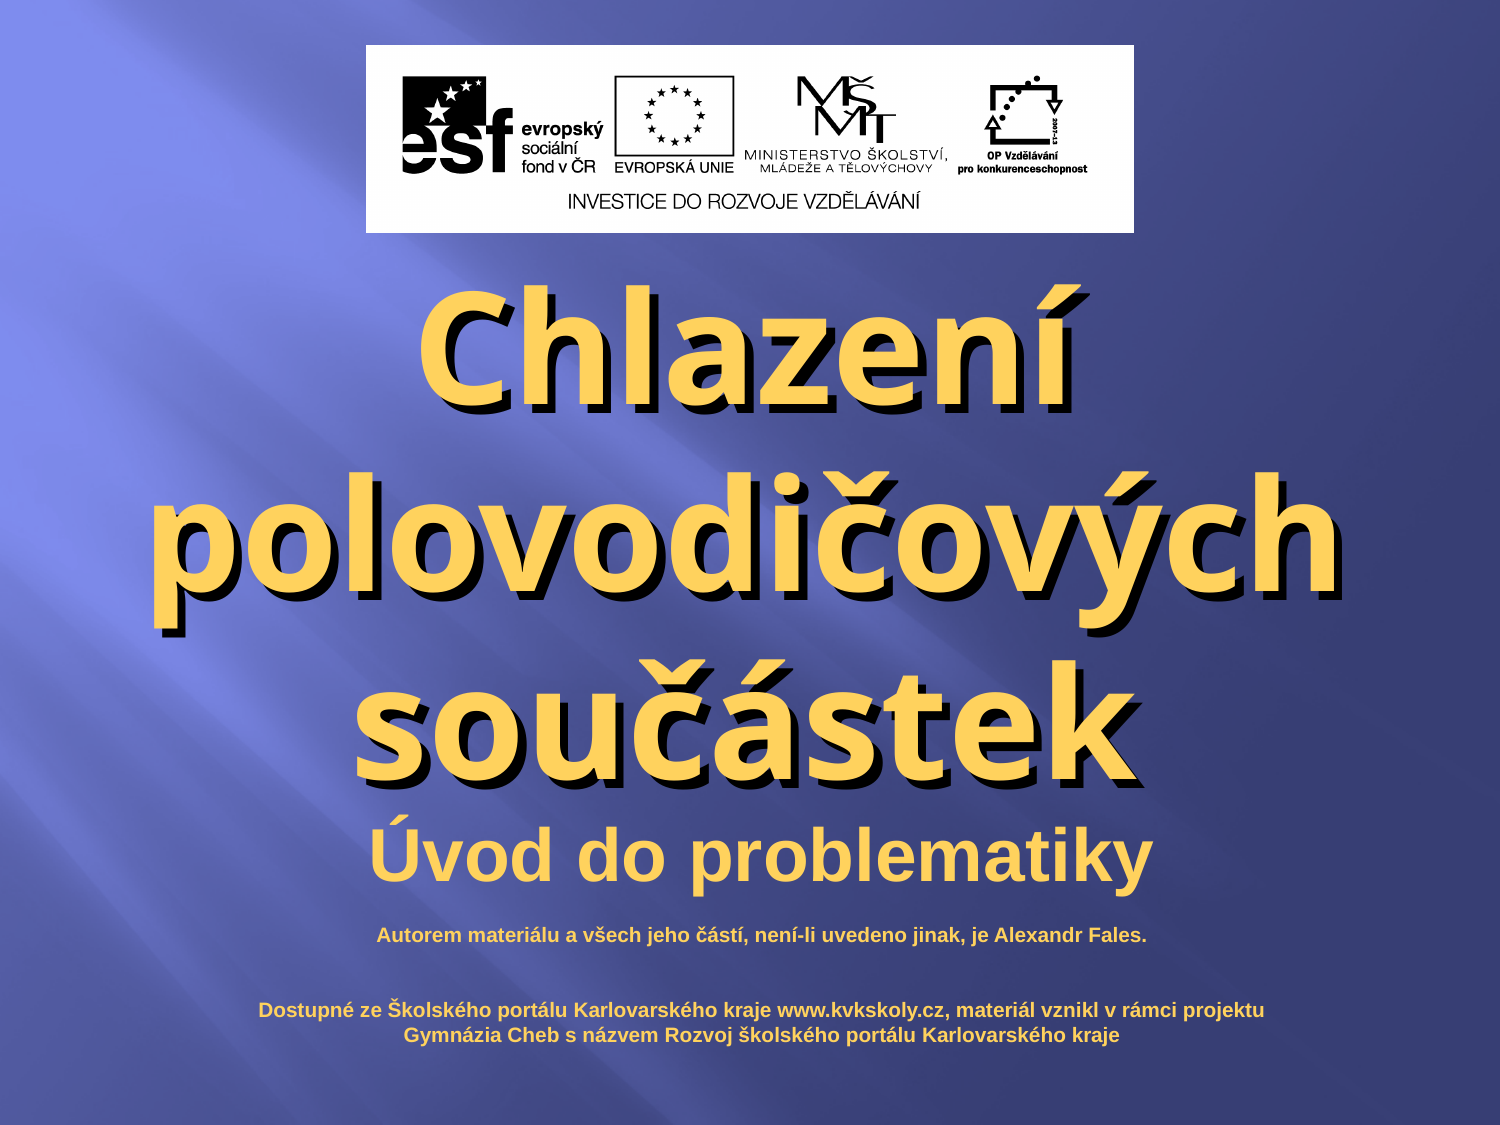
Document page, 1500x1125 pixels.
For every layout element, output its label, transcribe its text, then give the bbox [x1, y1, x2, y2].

text_box Úvod do problematiky Autorem materiálu a všech jeho částí, není-li uvedeno jinak, je Alexandr Fales. Dostupné ze Školského portálu Karlovarského kraje www.kvkskoly.cz, materiál vznikl v rámci projektu Gymnázia Cheb s názvem Rozvoj školského portálu Karlovarského kraje [194, 767, 1329, 1111]
title Chlazení polovodičových součástek [17, 243, 1471, 811]
picture [0, 0, 1500, 1125]
